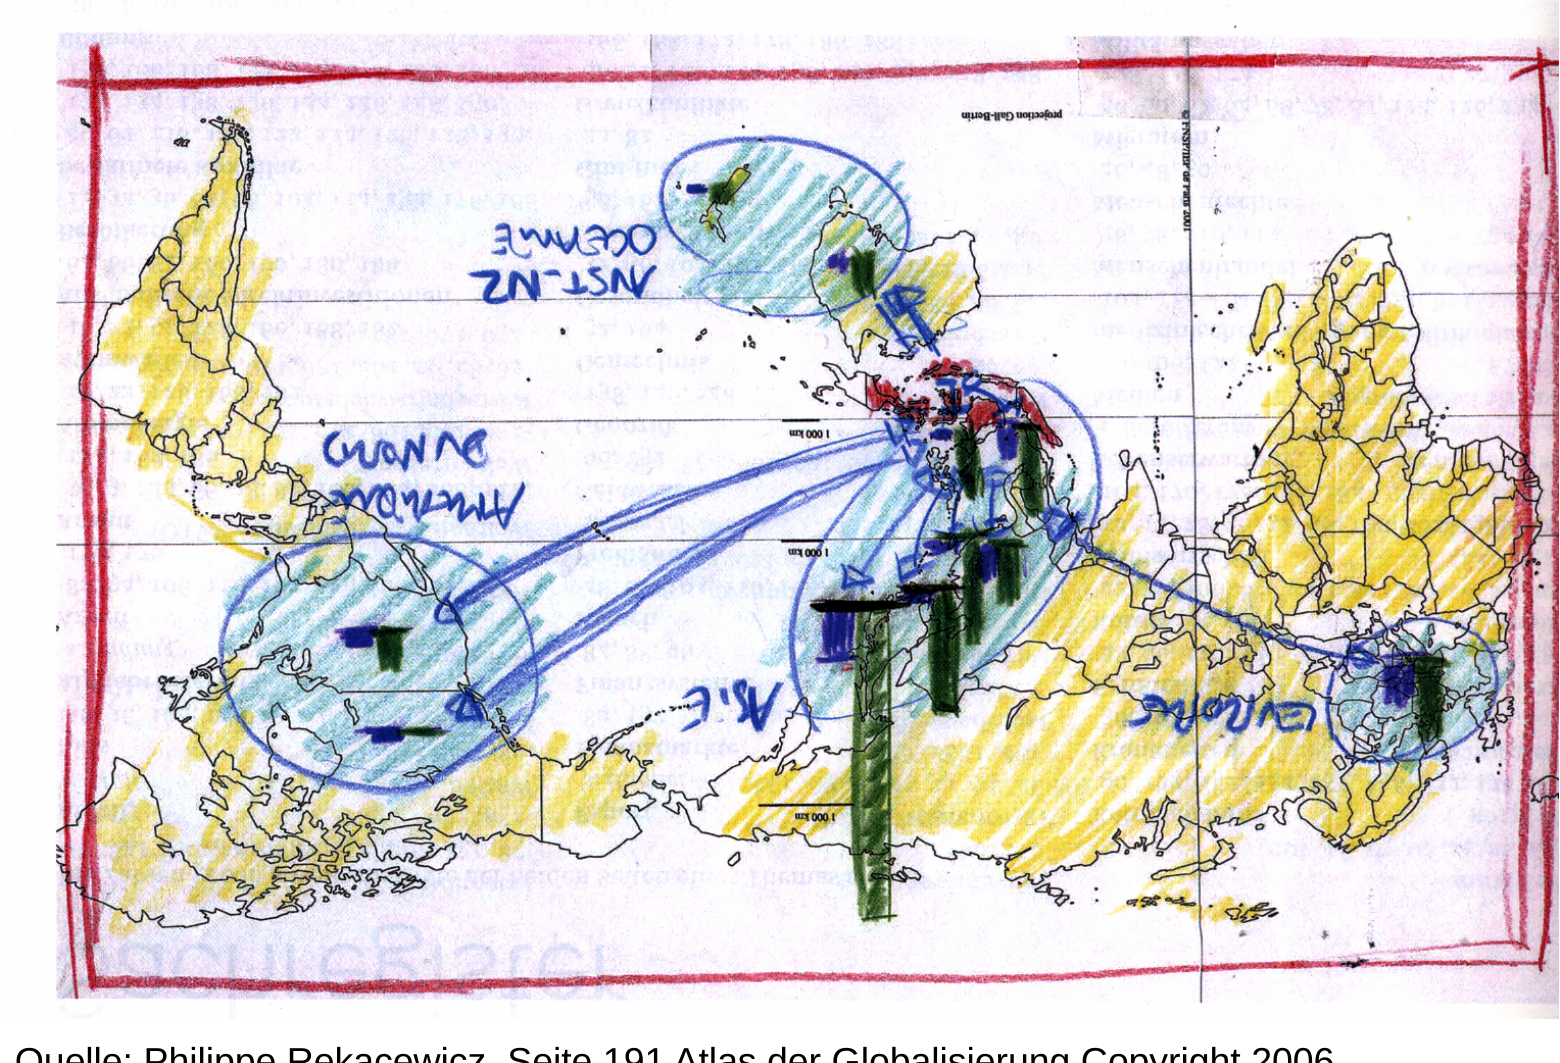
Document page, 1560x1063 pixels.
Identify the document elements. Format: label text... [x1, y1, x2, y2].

picture [0, 0, 1559, 1019]
text_box Quelle: Philippe Rekacewicz, Seite 191 Atlas der Globalisierung Copyright 2006 www.monde-diplomatique.de ISBN 978-3-937683-07-2 [0, 1033, 1559, 1063]
